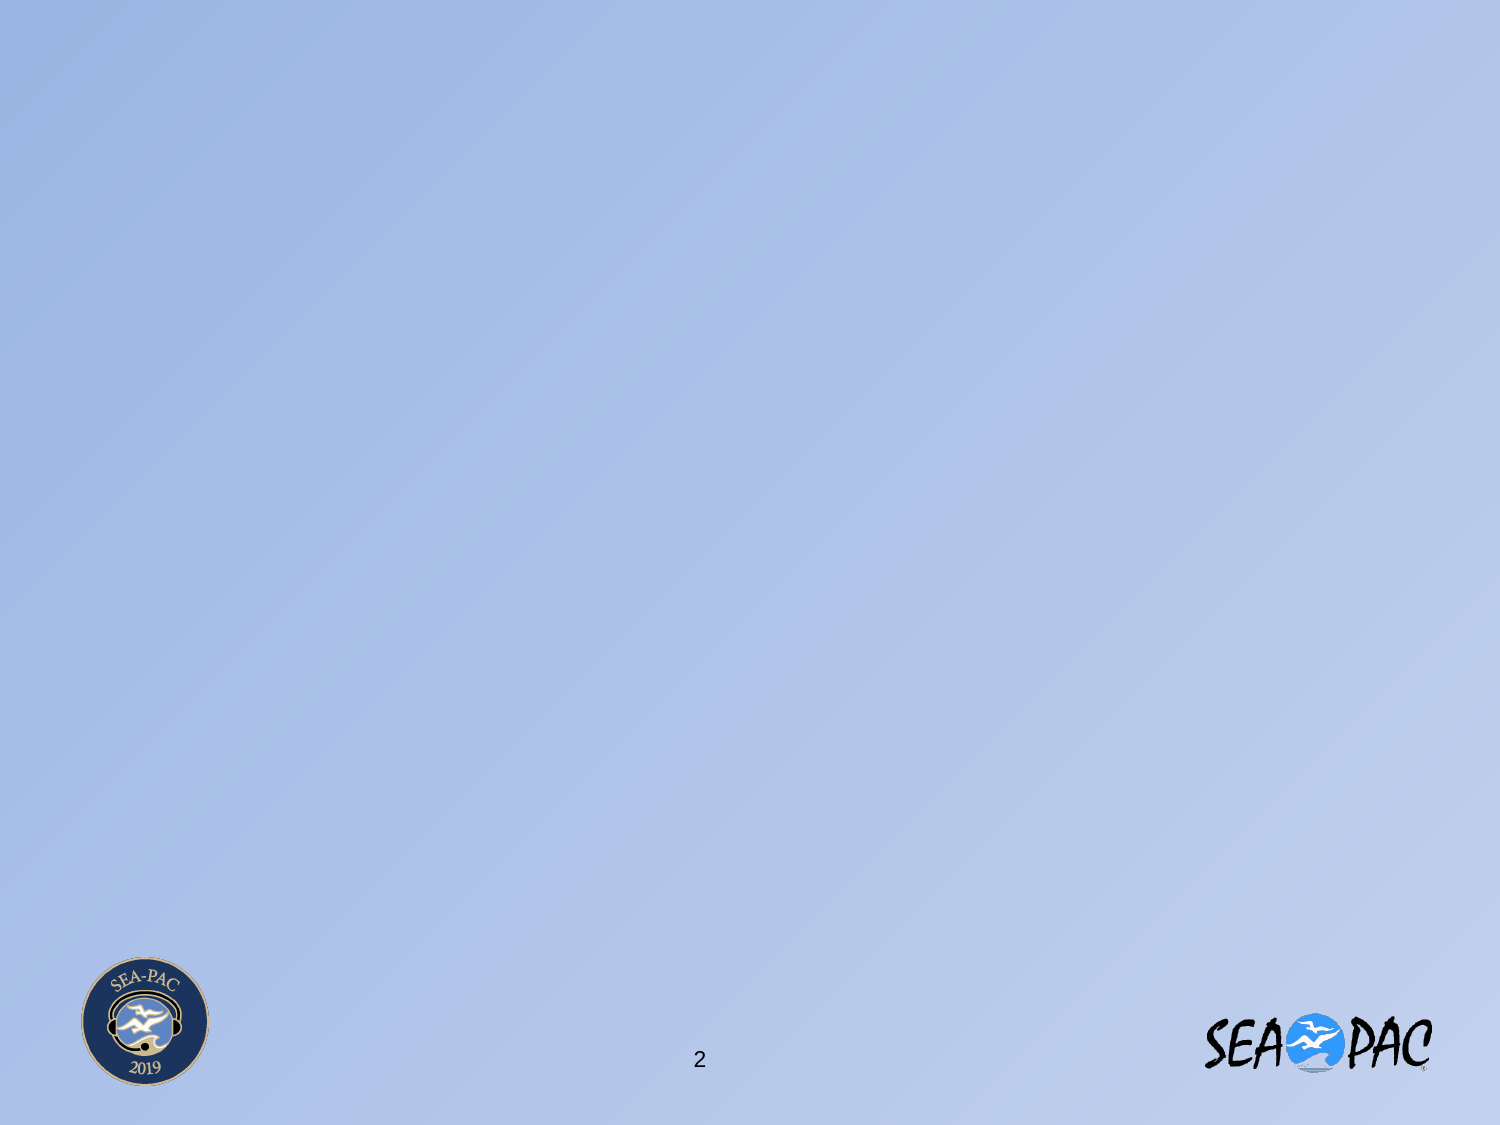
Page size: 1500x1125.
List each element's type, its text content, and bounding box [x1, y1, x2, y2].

text_box 2 [525, 1037, 876, 1098]
